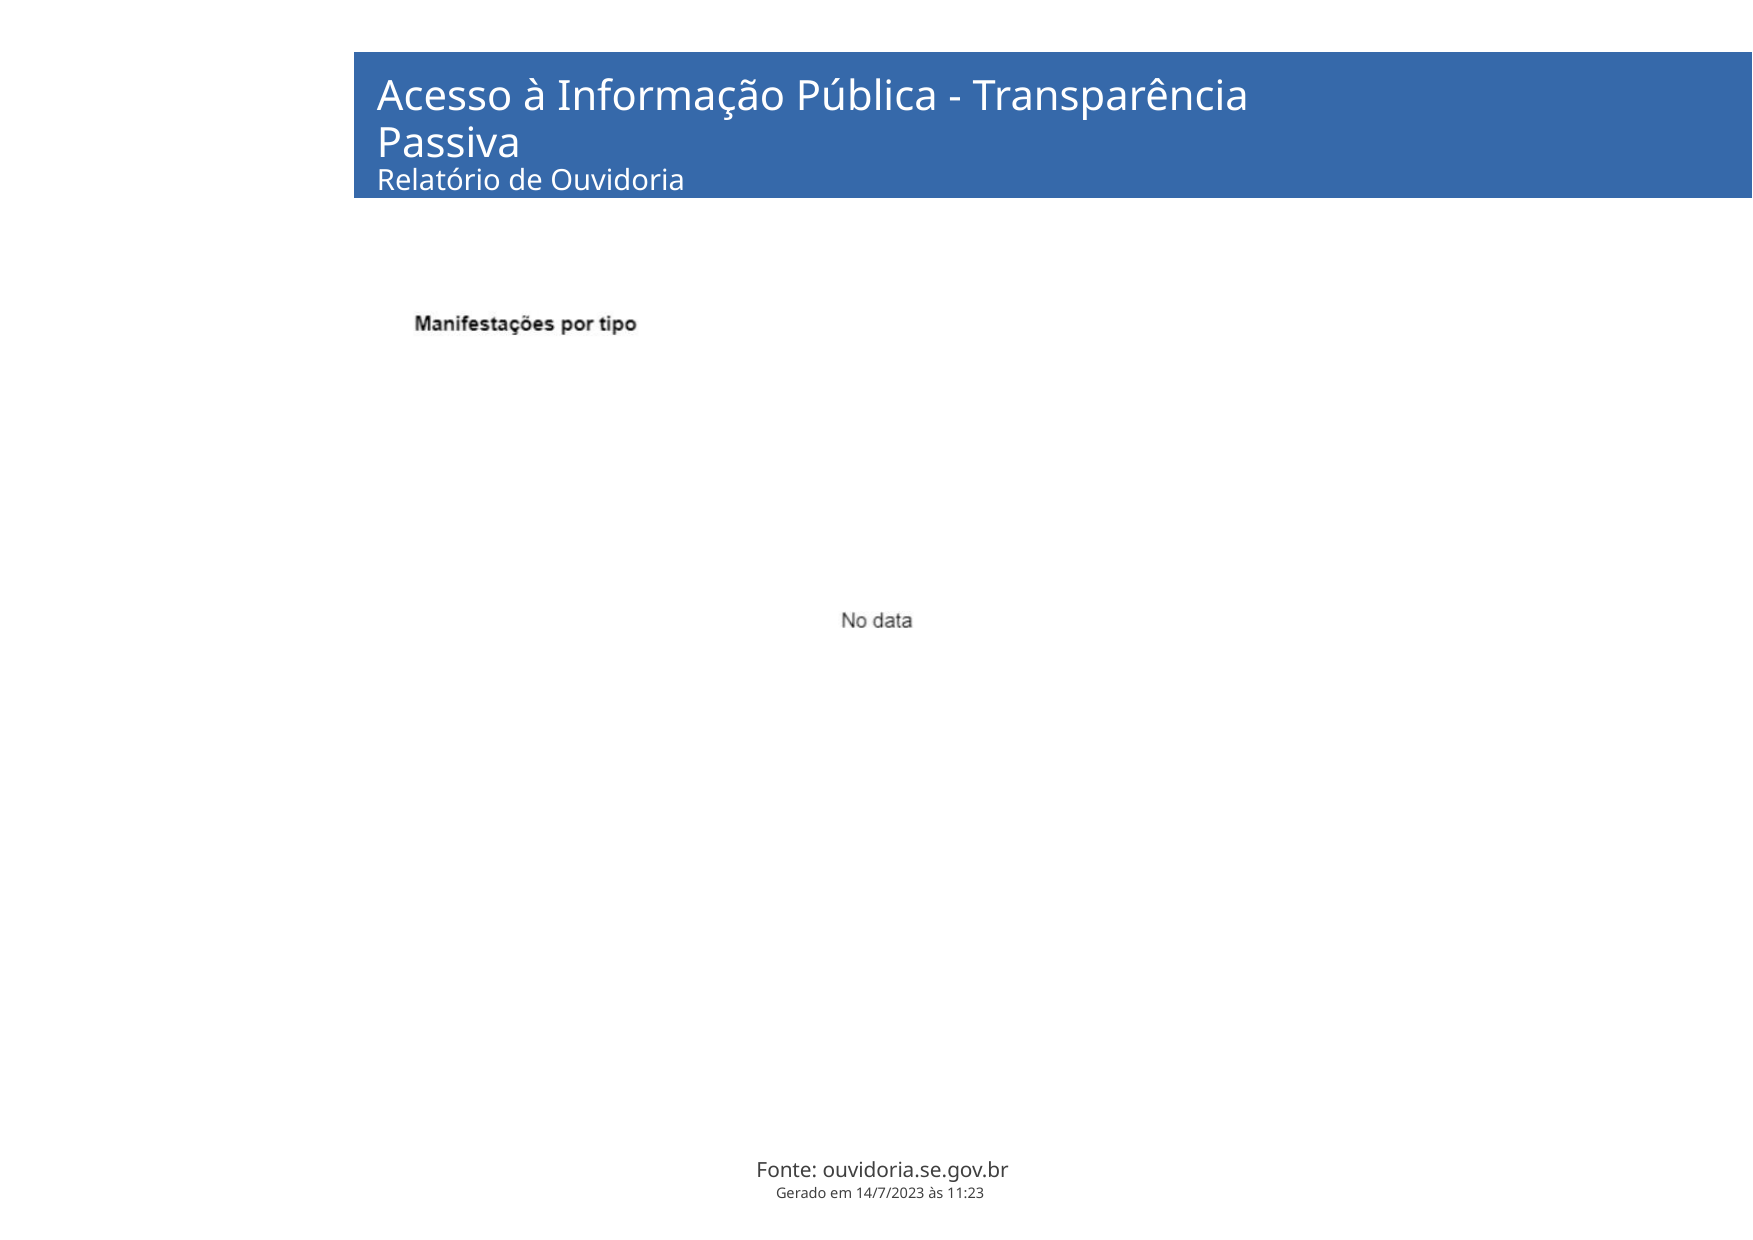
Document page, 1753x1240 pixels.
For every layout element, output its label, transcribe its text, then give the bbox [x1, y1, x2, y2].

text_box [155, 211, 1599, 1028]
text_box [354, 52, 1752, 198]
text_box Fonte: ouvidoria.se.gov.br Gerado em 14/7/2023 às 11:23 [756, 1158, 1023, 1202]
text_box Acesso à Informação Pública - Transparência Passiva Relatório de Ouvidoria SETUR - Junho a Junho de 2023 [376, 72, 1403, 228]
